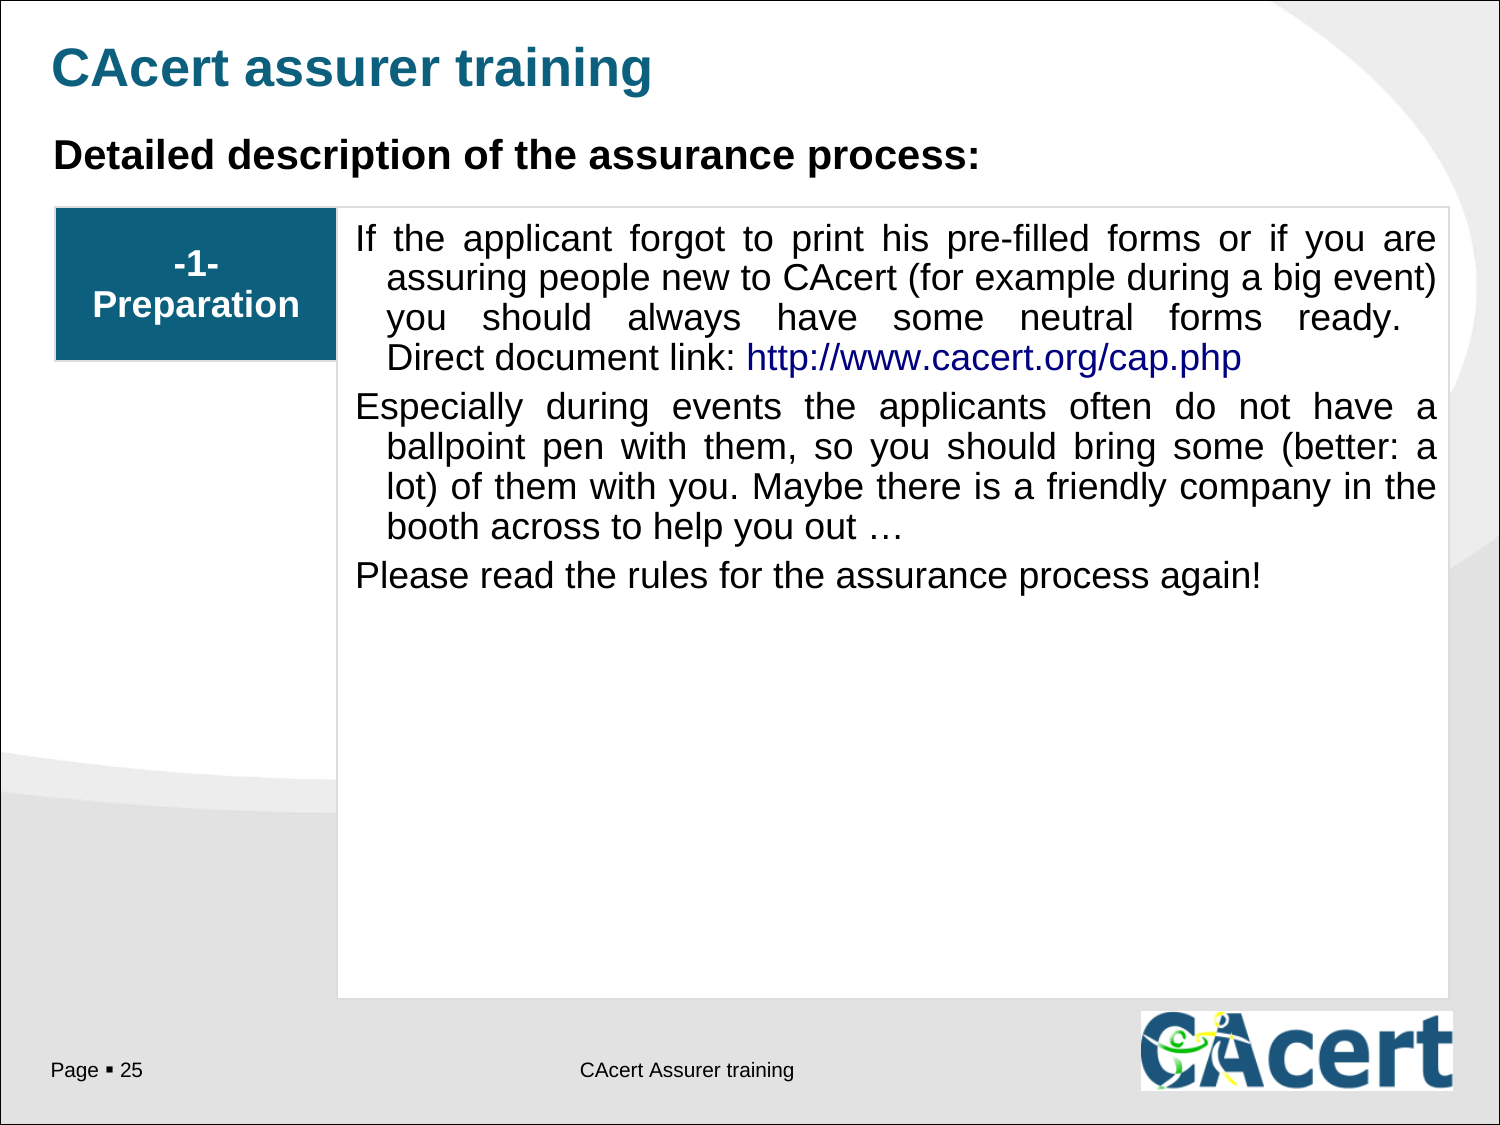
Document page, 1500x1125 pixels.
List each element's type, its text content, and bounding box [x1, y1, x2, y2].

title CAcert assurer training [51, 19, 1450, 118]
picture [1, 1, 1499, 1124]
text_box Detailed description of the assurance process: [53, 125, 1451, 185]
text_box If the applicant forgot to print his pre-filled forms or if you are assuring people new to CAcert (for example during a big event) you should always have some neutral forms ready. Direct document link: http://www.cacert.org/cap.php Especially during events the applicants often do not have a ballpoint pen with them, so you should bring some (better: a lot) of them with you. Maybe there is a friendly company in the booth across to help you out … Please read the rules for the assurance process again! [337, 207, 1450, 1000]
text_box -1- Preparation [55, 207, 337, 361]
